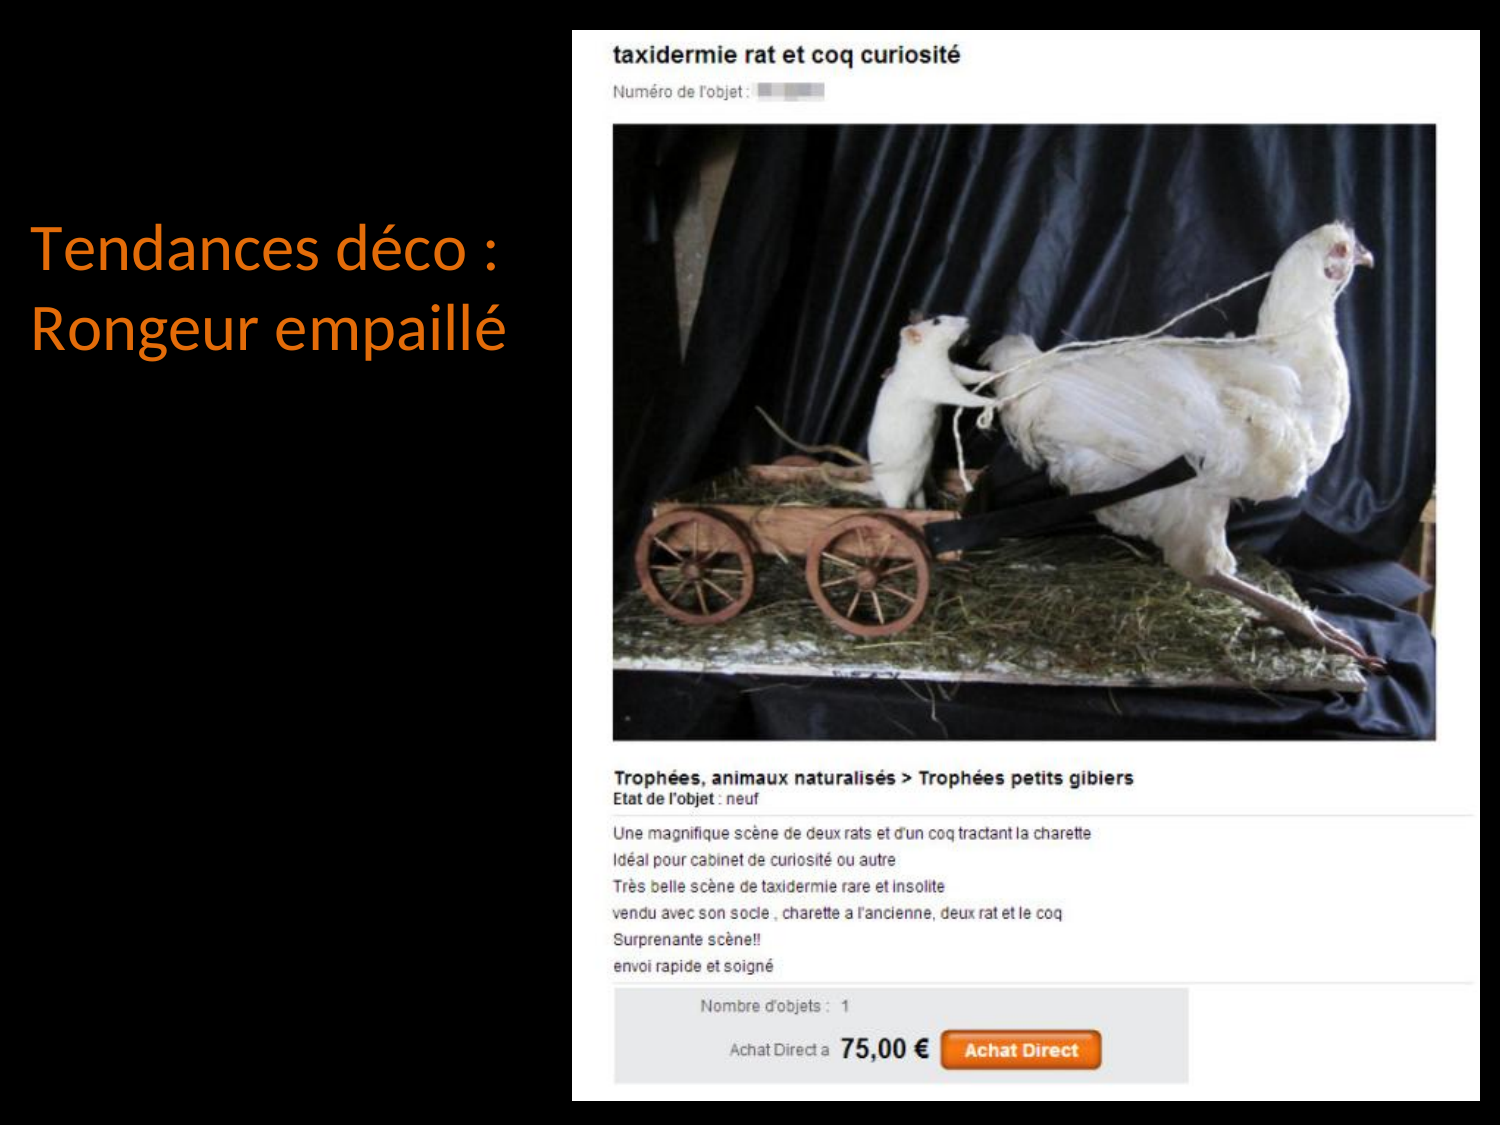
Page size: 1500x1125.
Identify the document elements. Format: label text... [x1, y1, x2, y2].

picture [572, 30, 1480, 1101]
list Tendances déco : Rongeur empaillé [15, 196, 572, 709]
